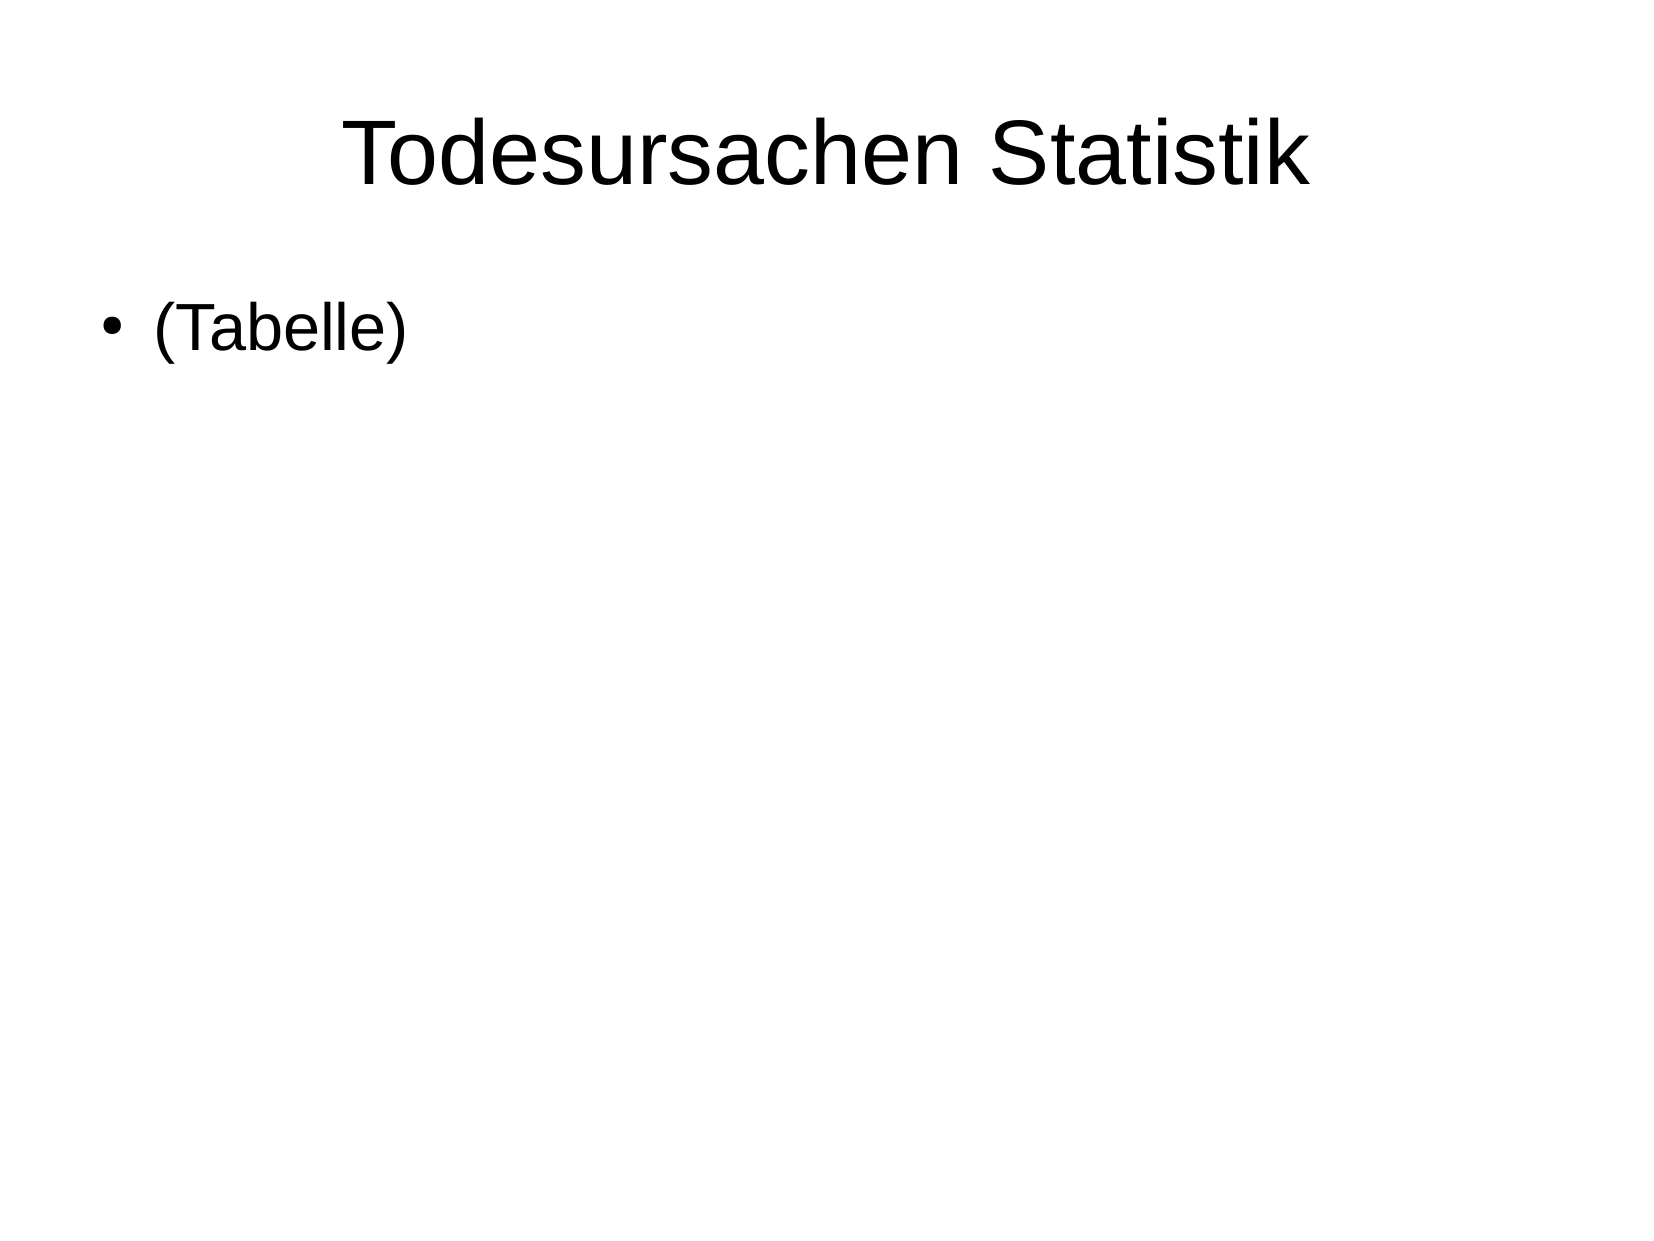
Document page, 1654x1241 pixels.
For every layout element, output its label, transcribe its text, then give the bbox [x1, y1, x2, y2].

title Todesursachen Statistik [82, 49, 1571, 257]
list (Tabelle) [82, 290, 1538, 1010]
